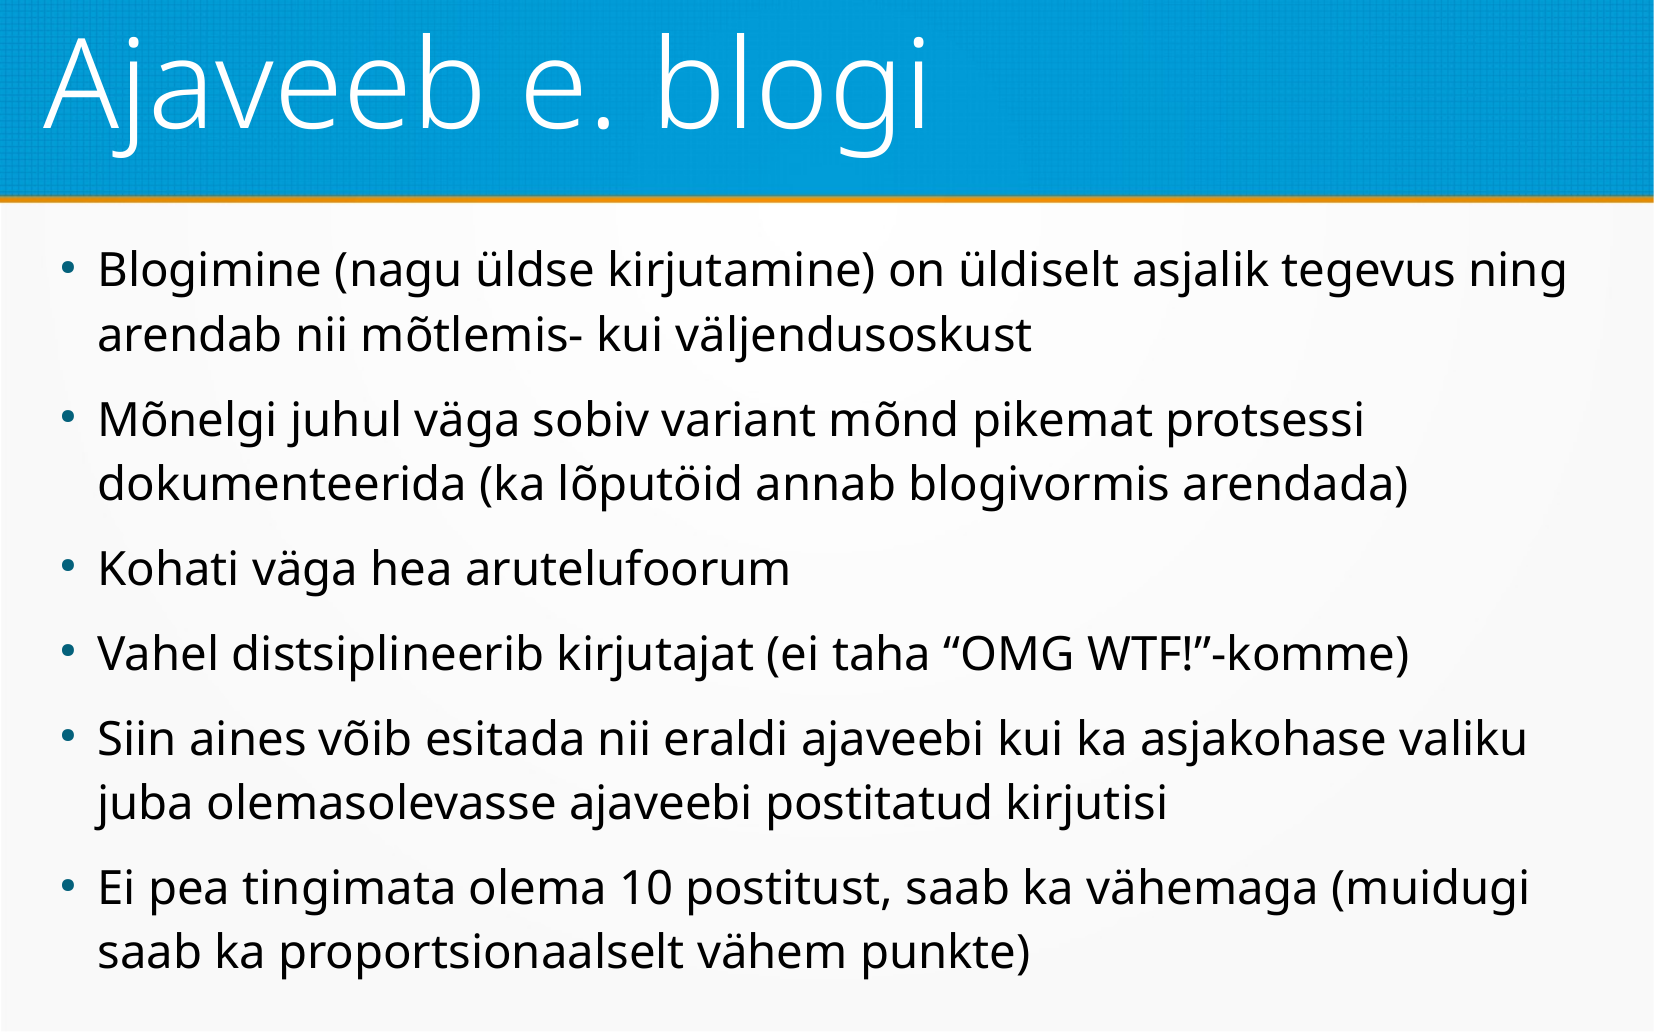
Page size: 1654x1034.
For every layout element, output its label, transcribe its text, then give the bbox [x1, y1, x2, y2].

picture [0, 195, 1654, 1034]
title Ajaveeb e. blogi [43, 0, 1619, 166]
list Blogimine (nagu üldse kirjutamine) on üldiselt asjalik tegevus ning arendab nii mõtlemis- kui väljendusoskust Mõnelgi juhul väga sobiv variant mõnd pikemat protsessi dokumenteerida (ka lõputöid annab blogivormis arendada) Kohati väga hea arutelufoorum Vahel distsiplineerib kirjutajat (ei taha “OMG WTF!”-komme) Siin aines võib esitada nii eraldi ajaveebi kui ka asjakohase valiku juba olemasolevasse ajaveebi postitatud kirjutisi Ei pea tingimata olema 10 postitust, saab ka vähemaga (muidugi saab ka proportsionaalselt vähem punkte) [47, 236, 1607, 1002]
